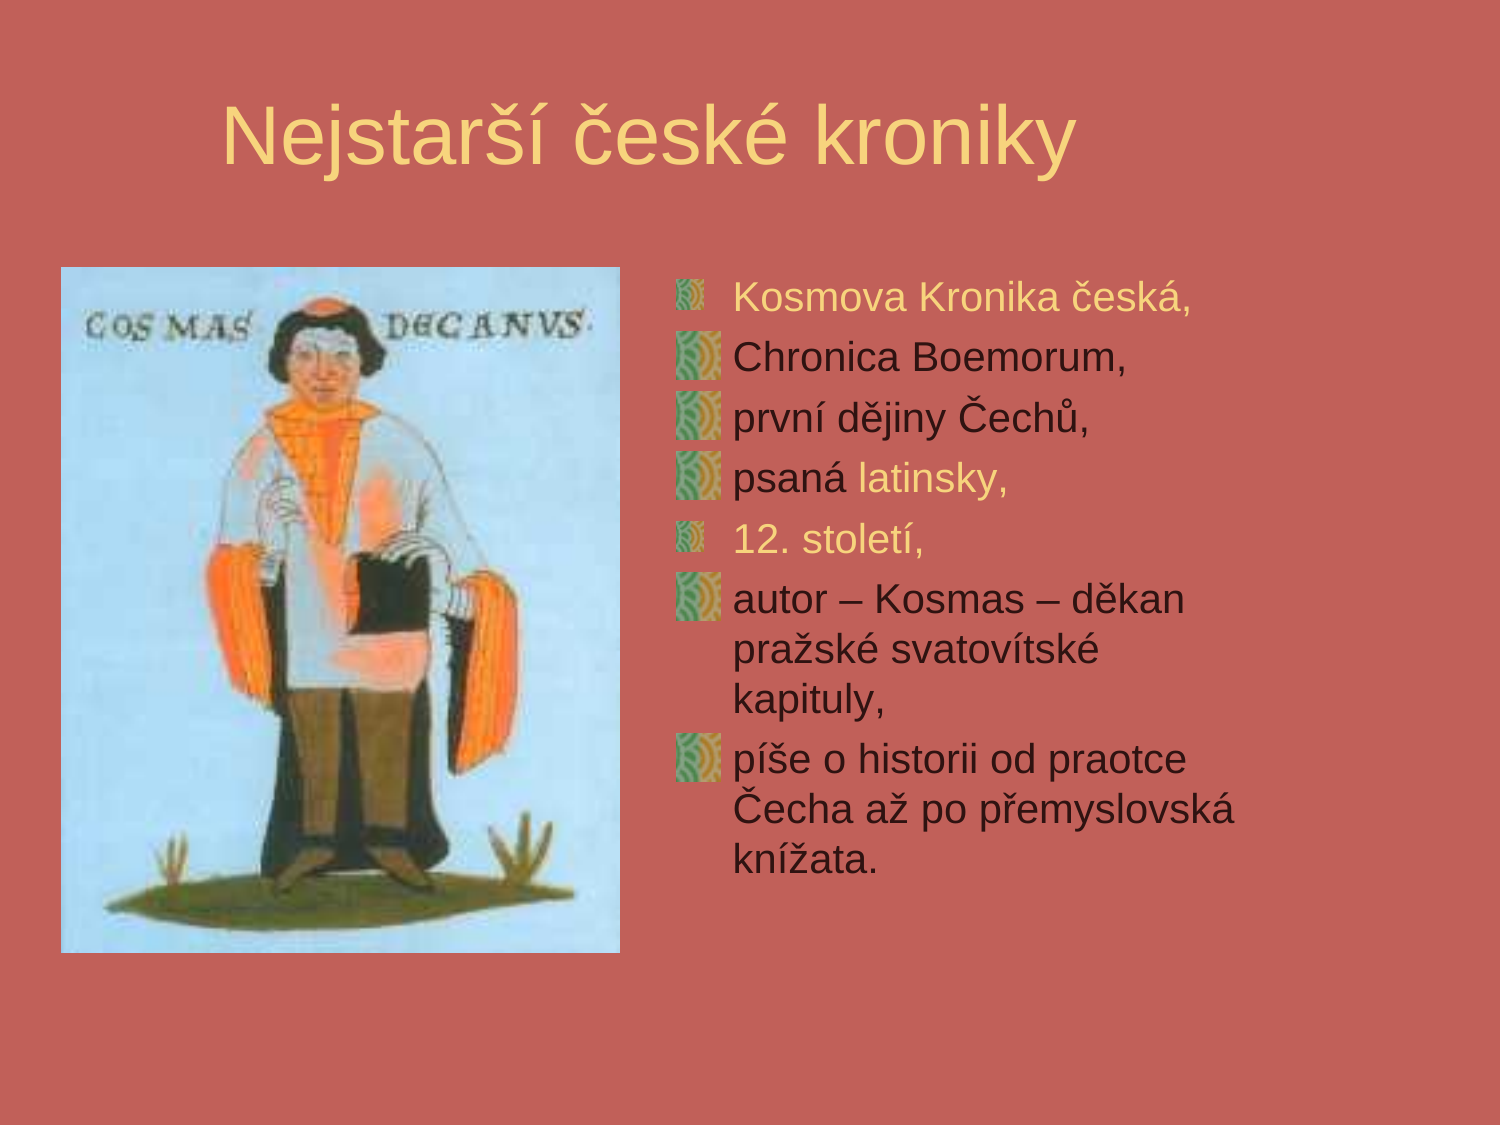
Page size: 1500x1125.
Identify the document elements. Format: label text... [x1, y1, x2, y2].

text_box [61, 267, 620, 953]
list Kosmova Kronika česká, Chronica Boemorum, první dějiny Čechů, psaná latinsky, 12. století, autor – Kosmas – děkan pražské svatovítské kapituly, píše o historii od praotce Čecha až po přemyslovská knížata. [661, 262, 1255, 1001]
title Nejstarší české kroniky [35, 37, 1263, 225]
